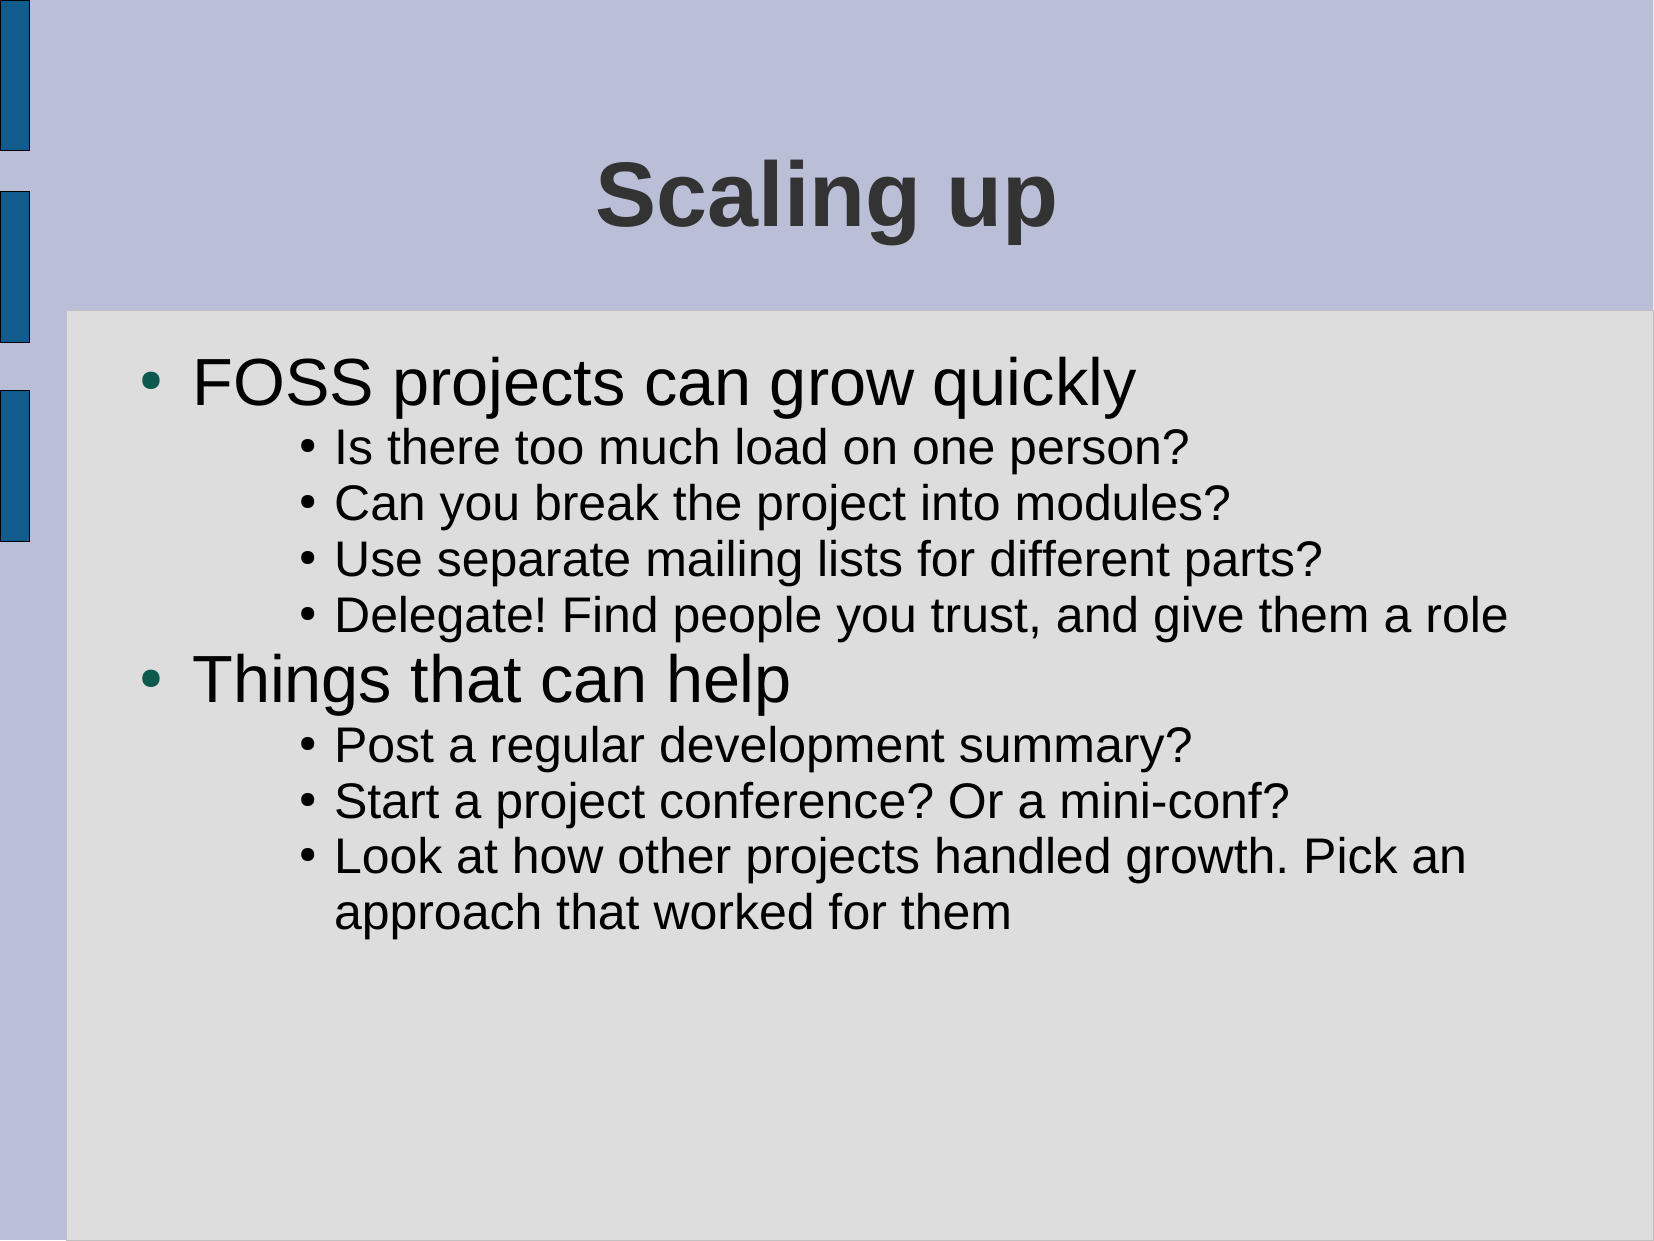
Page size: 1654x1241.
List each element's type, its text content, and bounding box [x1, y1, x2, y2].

list FOSS projects can grow quickly Is there too much load on one person? Can you break the project into modules? Use separate mailing lists for different parts? Delegate! Find people you trust, and give them a role Things that can help Post a regular development summary? Start a project conference? Or a mini-conf? Look at how other projects handled growth. Pick an approach that worked for them [121, 344, 1534, 1112]
title Scaling up [121, 98, 1534, 291]
